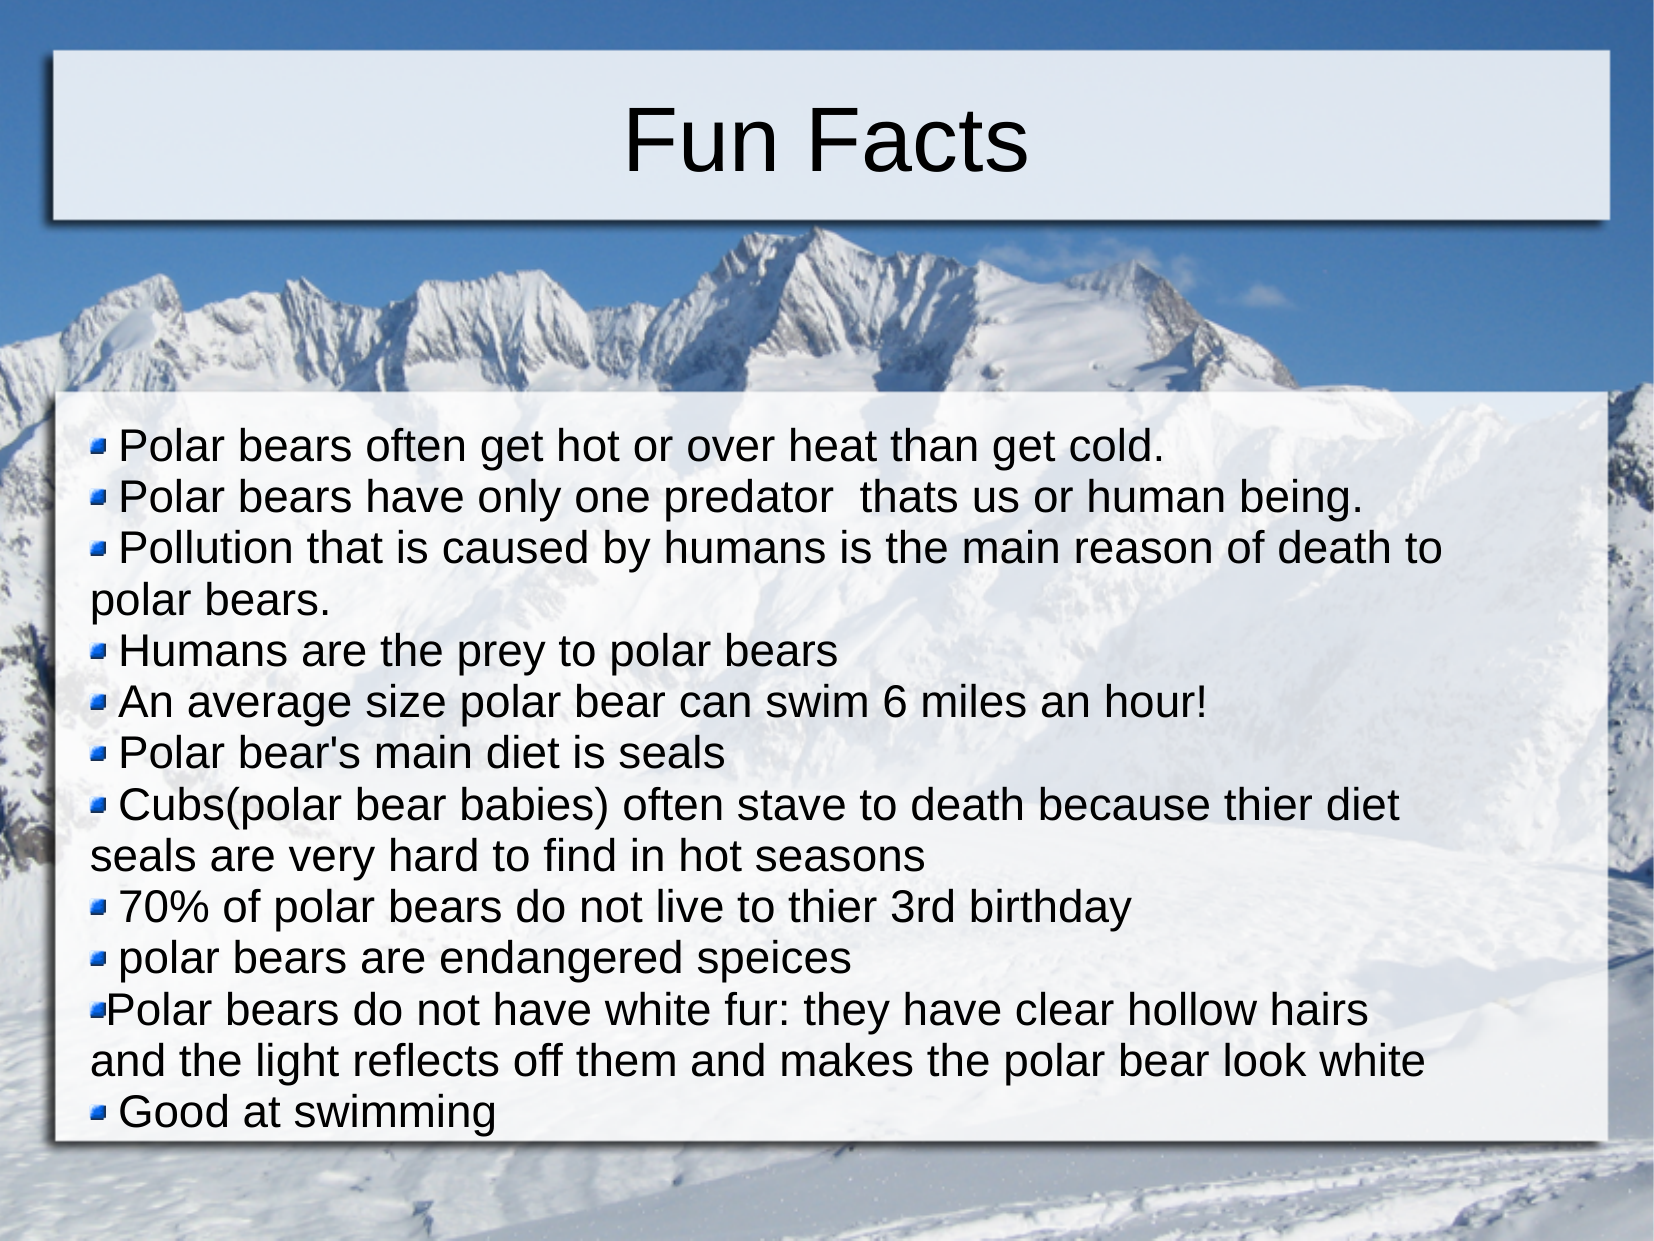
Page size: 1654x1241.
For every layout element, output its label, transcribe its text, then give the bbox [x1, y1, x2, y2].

picture [0, 0, 1654, 1241]
title Fun Facts [59, 68, 1595, 212]
text_box Polar bears often get hot or over heat than get cold. Polar bears have only one predator thats us or human being. Pollution that is caused by humans is the main reason of death to polar bears. Humans are the prey to polar bears An average size polar bear can swim 6 miles an hour! Polar bear's main diet is seals Cubs(polar bear babies) often stave to death because thier diet seals are very hard to find in hot seasons 70% of polar bears do not live to thier 3rd birthday polar bears are endangered speices Polar bears do not have white fur: they have clear hollow hairs and the light reflects off them and makes the polar bear look white Good at swimming [75, 412, 1463, 1142]
